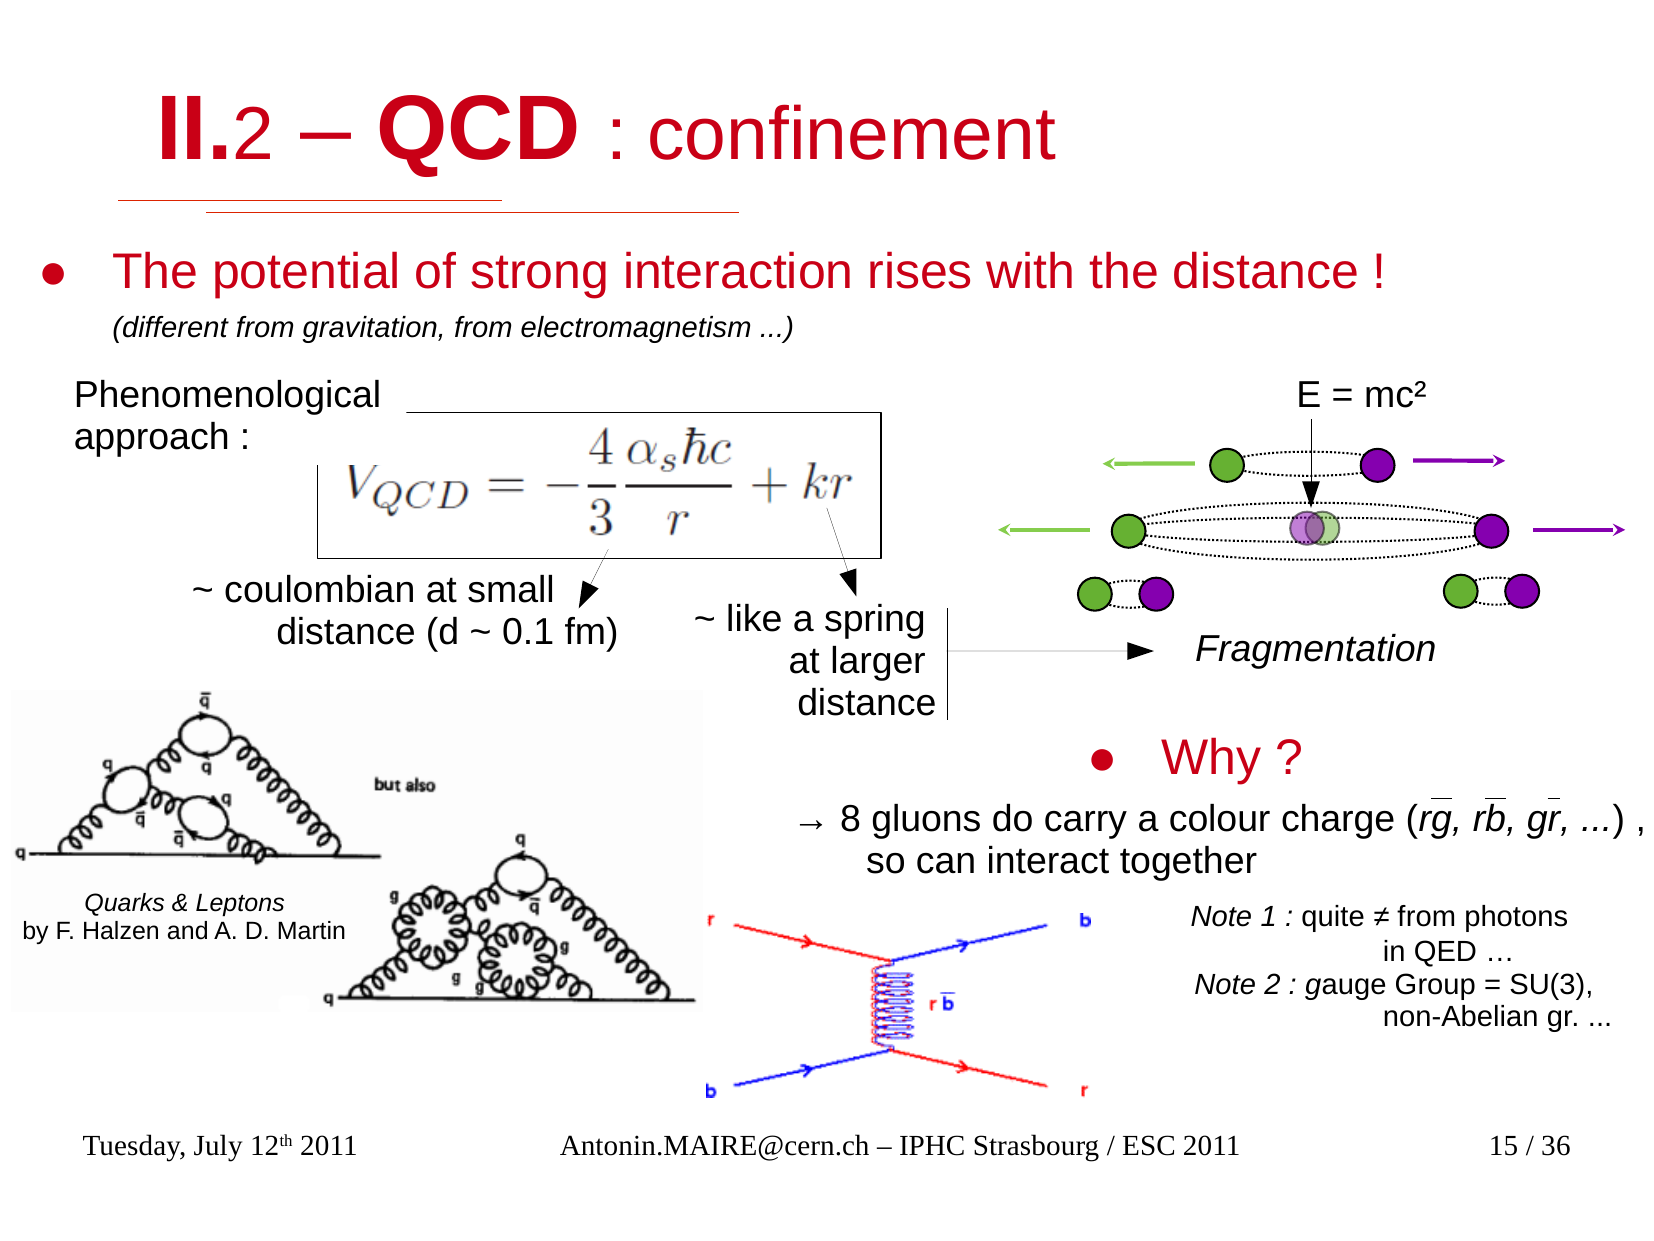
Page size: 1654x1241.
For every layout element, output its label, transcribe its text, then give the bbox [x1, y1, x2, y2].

text_box ● The potential of strong interaction rises with the distance ! (different from gravitation, from electromagnetism ...) [23, 236, 1403, 352]
text_box [1360, 448, 1395, 482]
text_box [1443, 574, 1478, 608]
text_box [1505, 574, 1540, 608]
picture [706, 913, 1091, 1098]
text_box [1111, 514, 1146, 548]
text_box ~ like a spring at larger distance [679, 590, 952, 732]
text_box [1290, 511, 1340, 545]
picture [11, 690, 703, 1012]
text_box E = mc² [1281, 366, 1442, 423]
text_box [1210, 448, 1244, 482]
text_box [1474, 514, 1509, 548]
text_box Quarks & Leptons by F. Halzen and A. D. Martin [0, 881, 370, 953]
text_box [1077, 577, 1112, 611]
title II.2 – QCD : confinement [82, 49, 1625, 207]
picture [317, 412, 881, 559]
text_box [1139, 577, 1174, 611]
text_box ~ coulombian at small distance (d ~ 0.1 fm) [177, 561, 634, 660]
text_box ● Why ? → 8 gluons do carry a colour charge (rg, rb, gr, ...) , so can interact together Note 1 : quite ≠ from photons in QED … Note 2 : gauge Group = SU(3), non-Abelian gr. ... [777, 722, 1654, 1041]
text_box Fragmentation [1180, 619, 1452, 677]
text_box Phenomenological approach : [59, 366, 407, 465]
